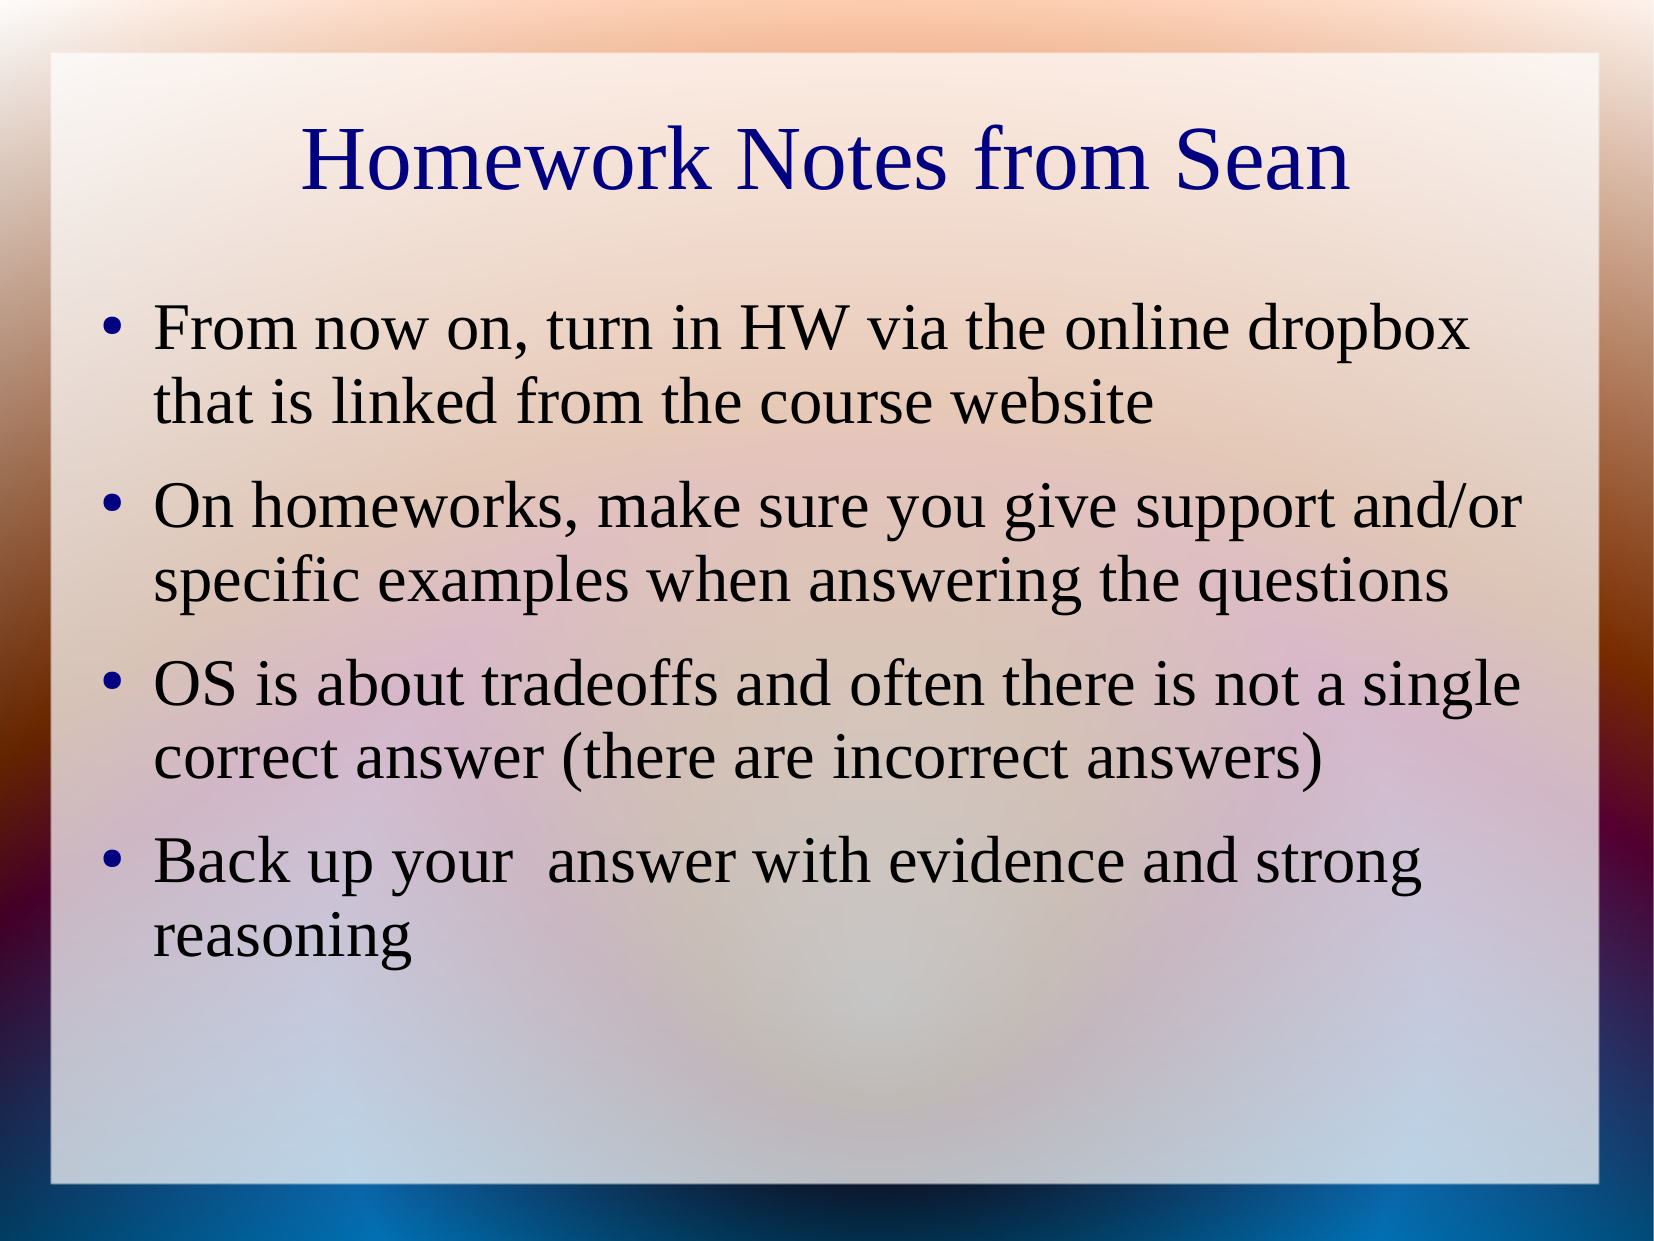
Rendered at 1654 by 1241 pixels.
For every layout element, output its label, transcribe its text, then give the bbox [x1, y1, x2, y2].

title Homework Notes from Sean [82, 62, 1571, 256]
picture [0, 0, 1654, 1241]
list From now on, turn in HW via the online dropbox that is linked from the course website On homeworks, make sure you give support and/or specific examples when answering the questions OS is about tradeoffs and often there is not a single correct answer (there are incorrect answers) Back up your answer with evidence and strong reasoning [82, 290, 1571, 1019]
